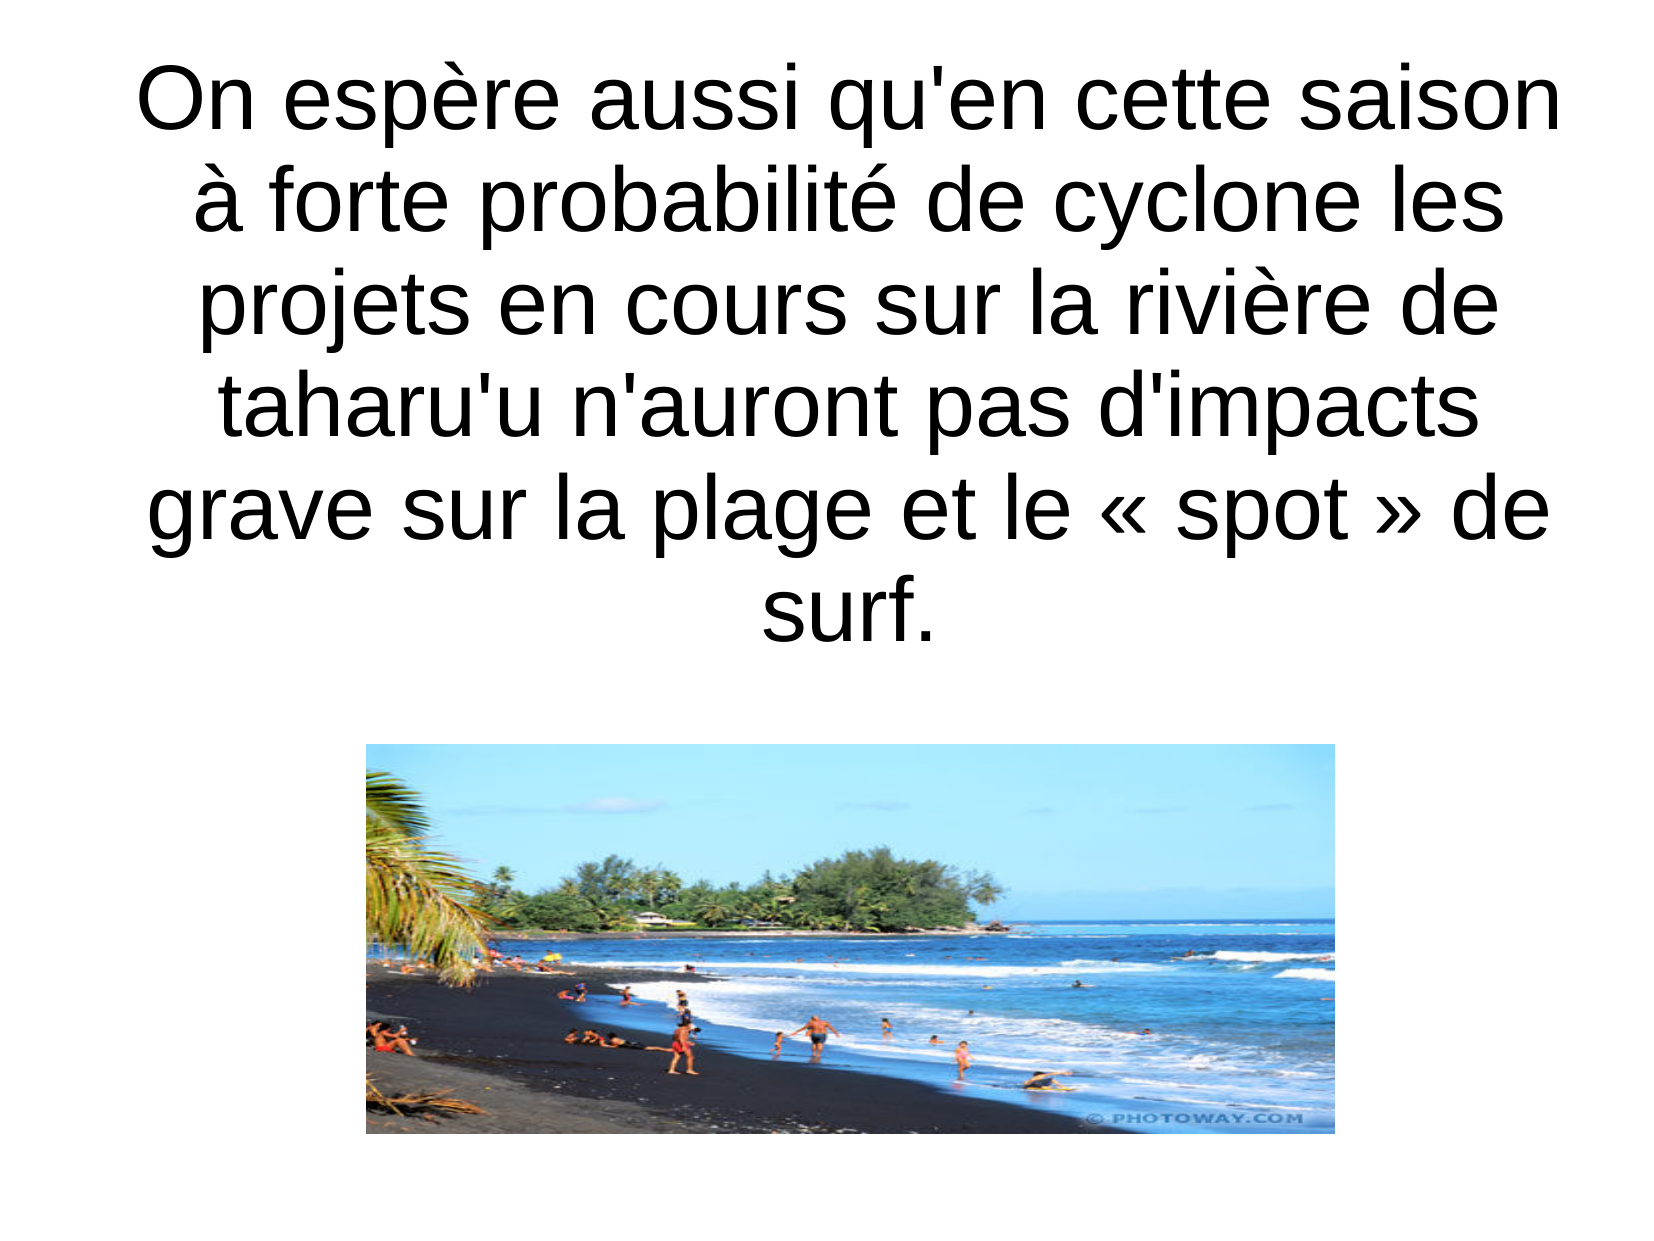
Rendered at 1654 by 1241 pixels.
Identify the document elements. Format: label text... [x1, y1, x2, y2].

title On espère aussi qu'en cette saison à forte probabilité de cyclone les projets en cours sur la rivière de taharu'u n'auront pas d'impacts grave sur la plage et le « spot » de surf. [106, 46, 1595, 662]
picture [366, 744, 1335, 1134]
